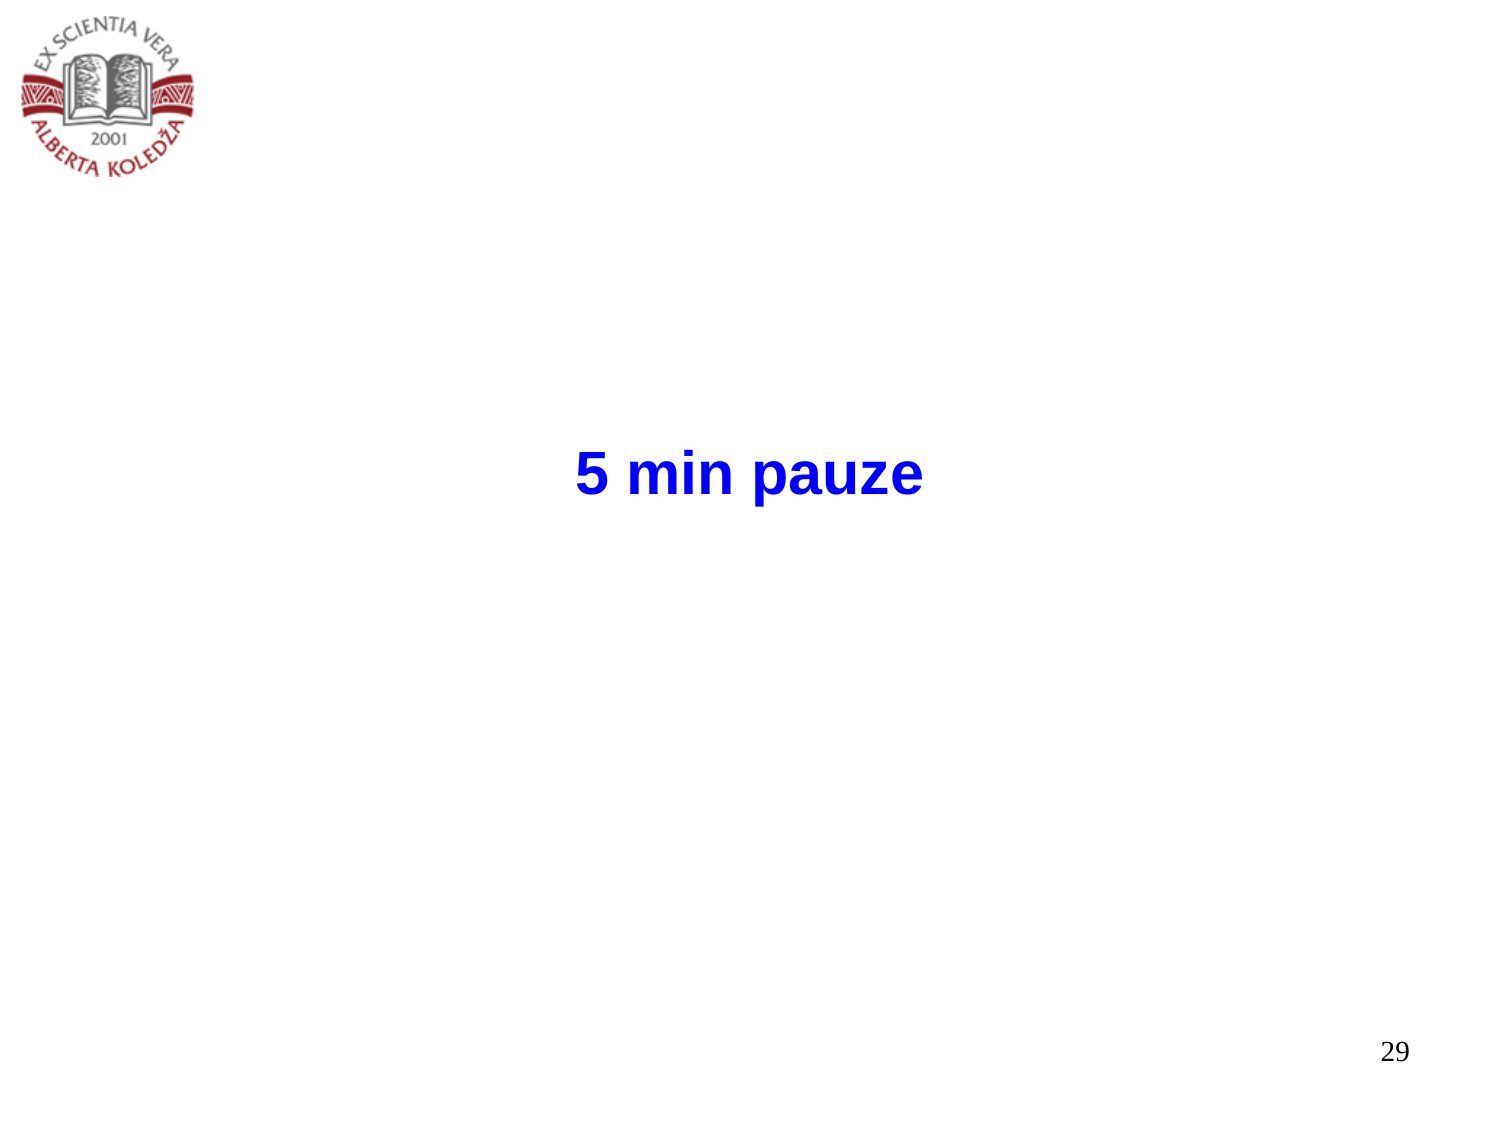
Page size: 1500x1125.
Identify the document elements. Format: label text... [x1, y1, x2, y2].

picture [21, 16, 194, 177]
text_box <skaitlis> [1074, 1025, 1426, 1101]
title 5 min pauze [112, 349, 1388, 591]
